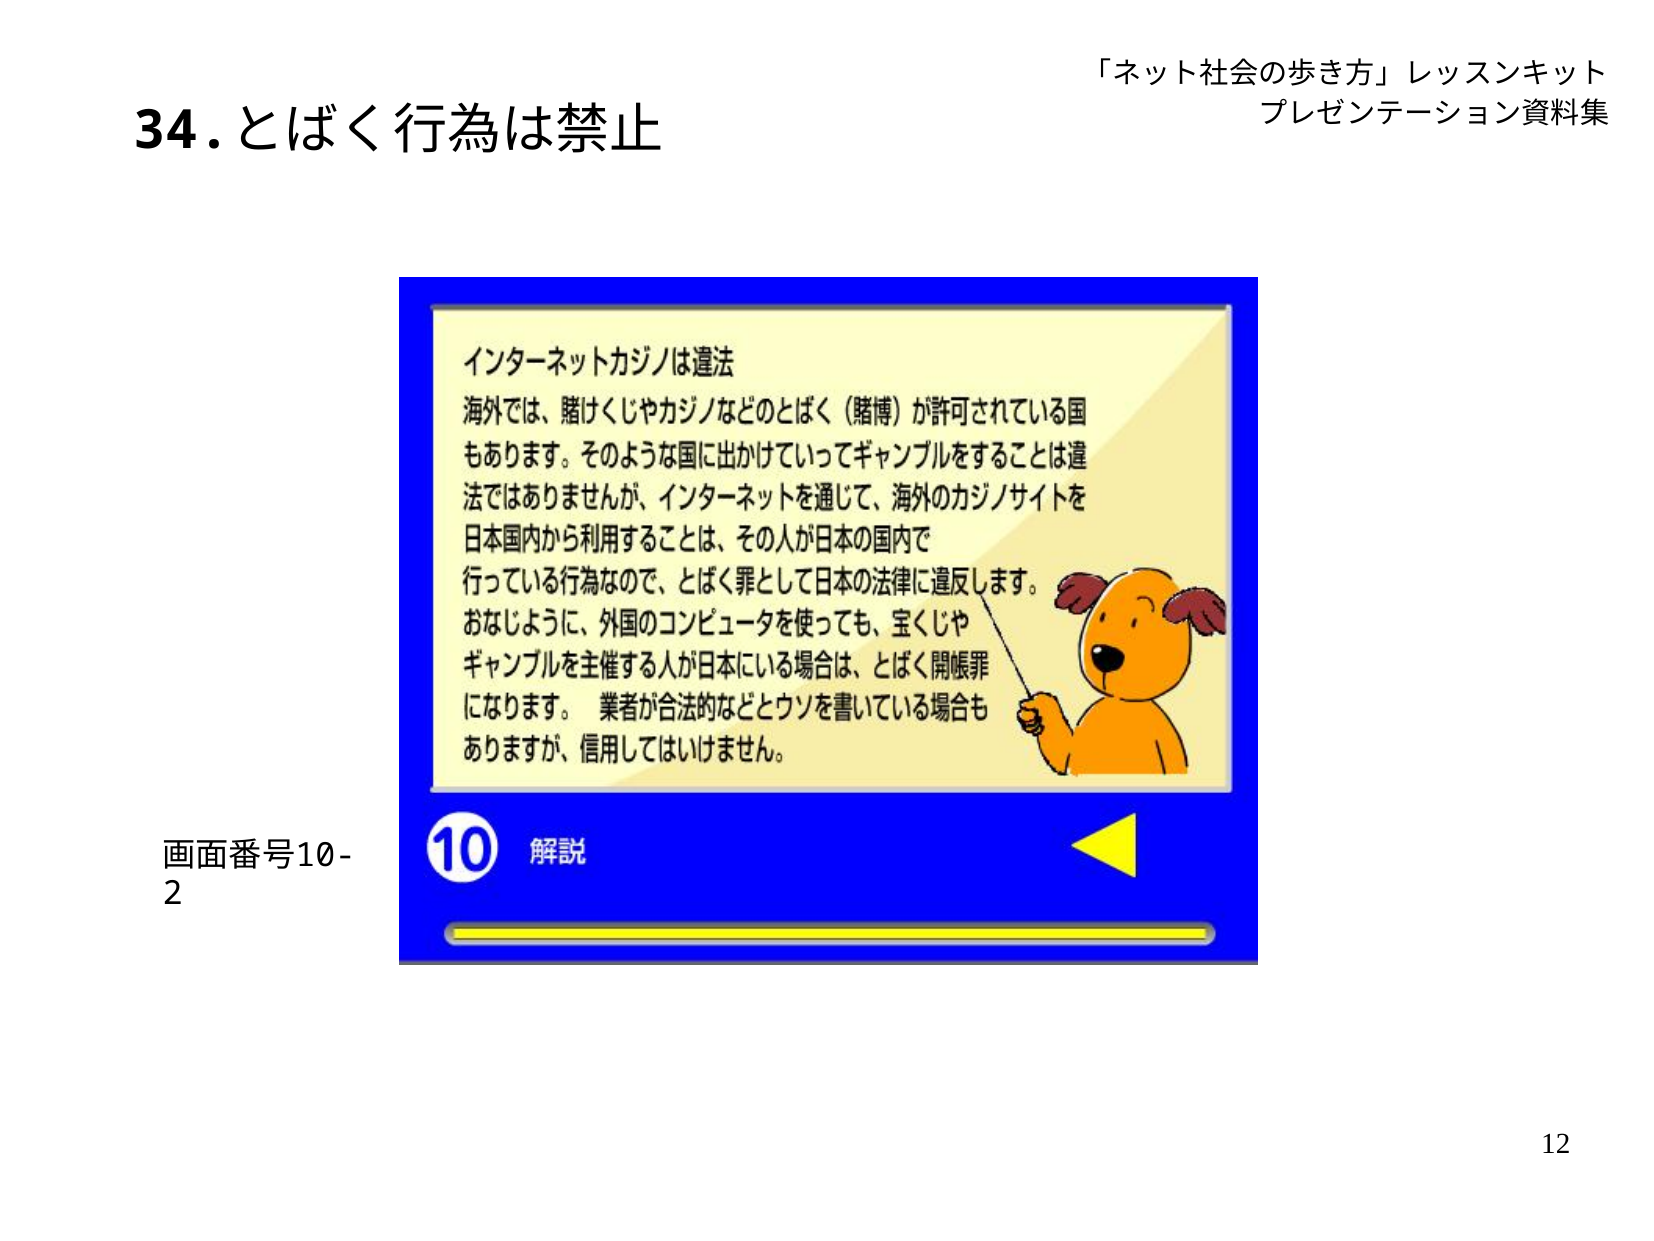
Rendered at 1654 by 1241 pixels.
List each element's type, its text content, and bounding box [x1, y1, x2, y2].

picture [399, 277, 1258, 965]
text_box 「ネット社会の歩き方」レッスンキット プレゼンテーション資料集 [1062, 44, 1625, 139]
text_box 34.とばく行為は禁止 [118, 88, 1241, 169]
text_box 画面番号10-2 [147, 826, 384, 920]
